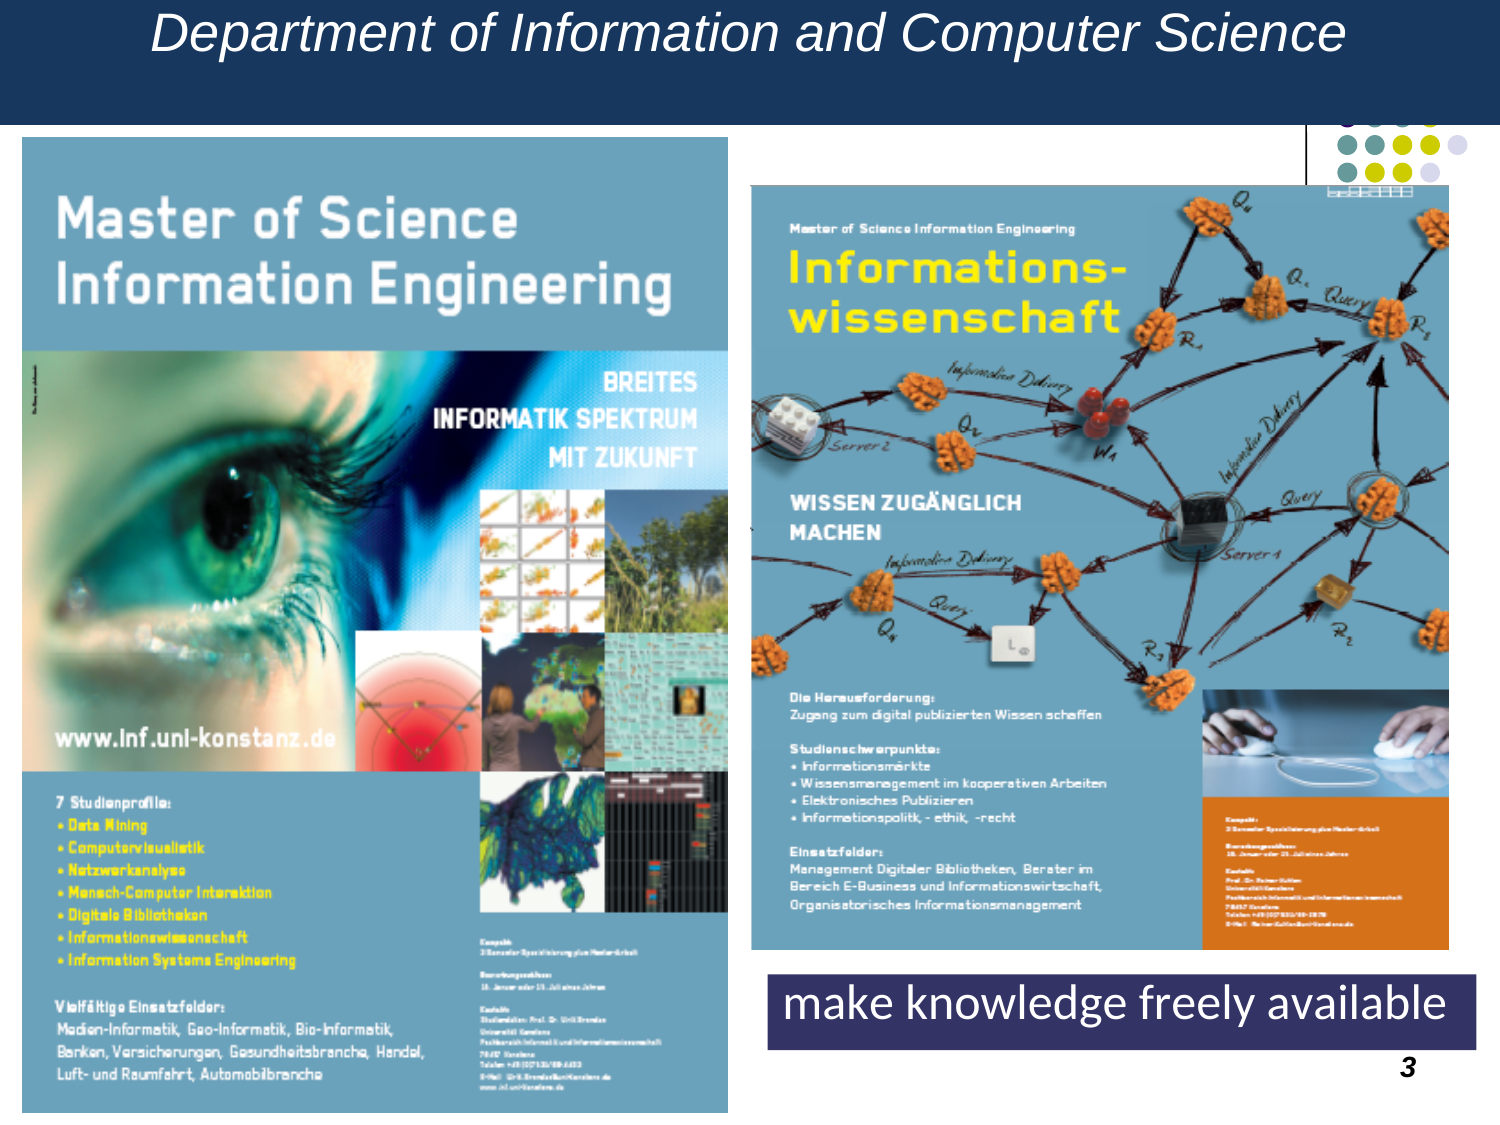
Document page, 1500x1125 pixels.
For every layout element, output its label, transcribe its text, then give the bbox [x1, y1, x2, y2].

picture [750, 185, 1449, 950]
text_box make knowledge freely available [767, 974, 1477, 1051]
picture [22, 137, 728, 1113]
text_box Department of Information and Computer Science [0, 0, 1500, 125]
